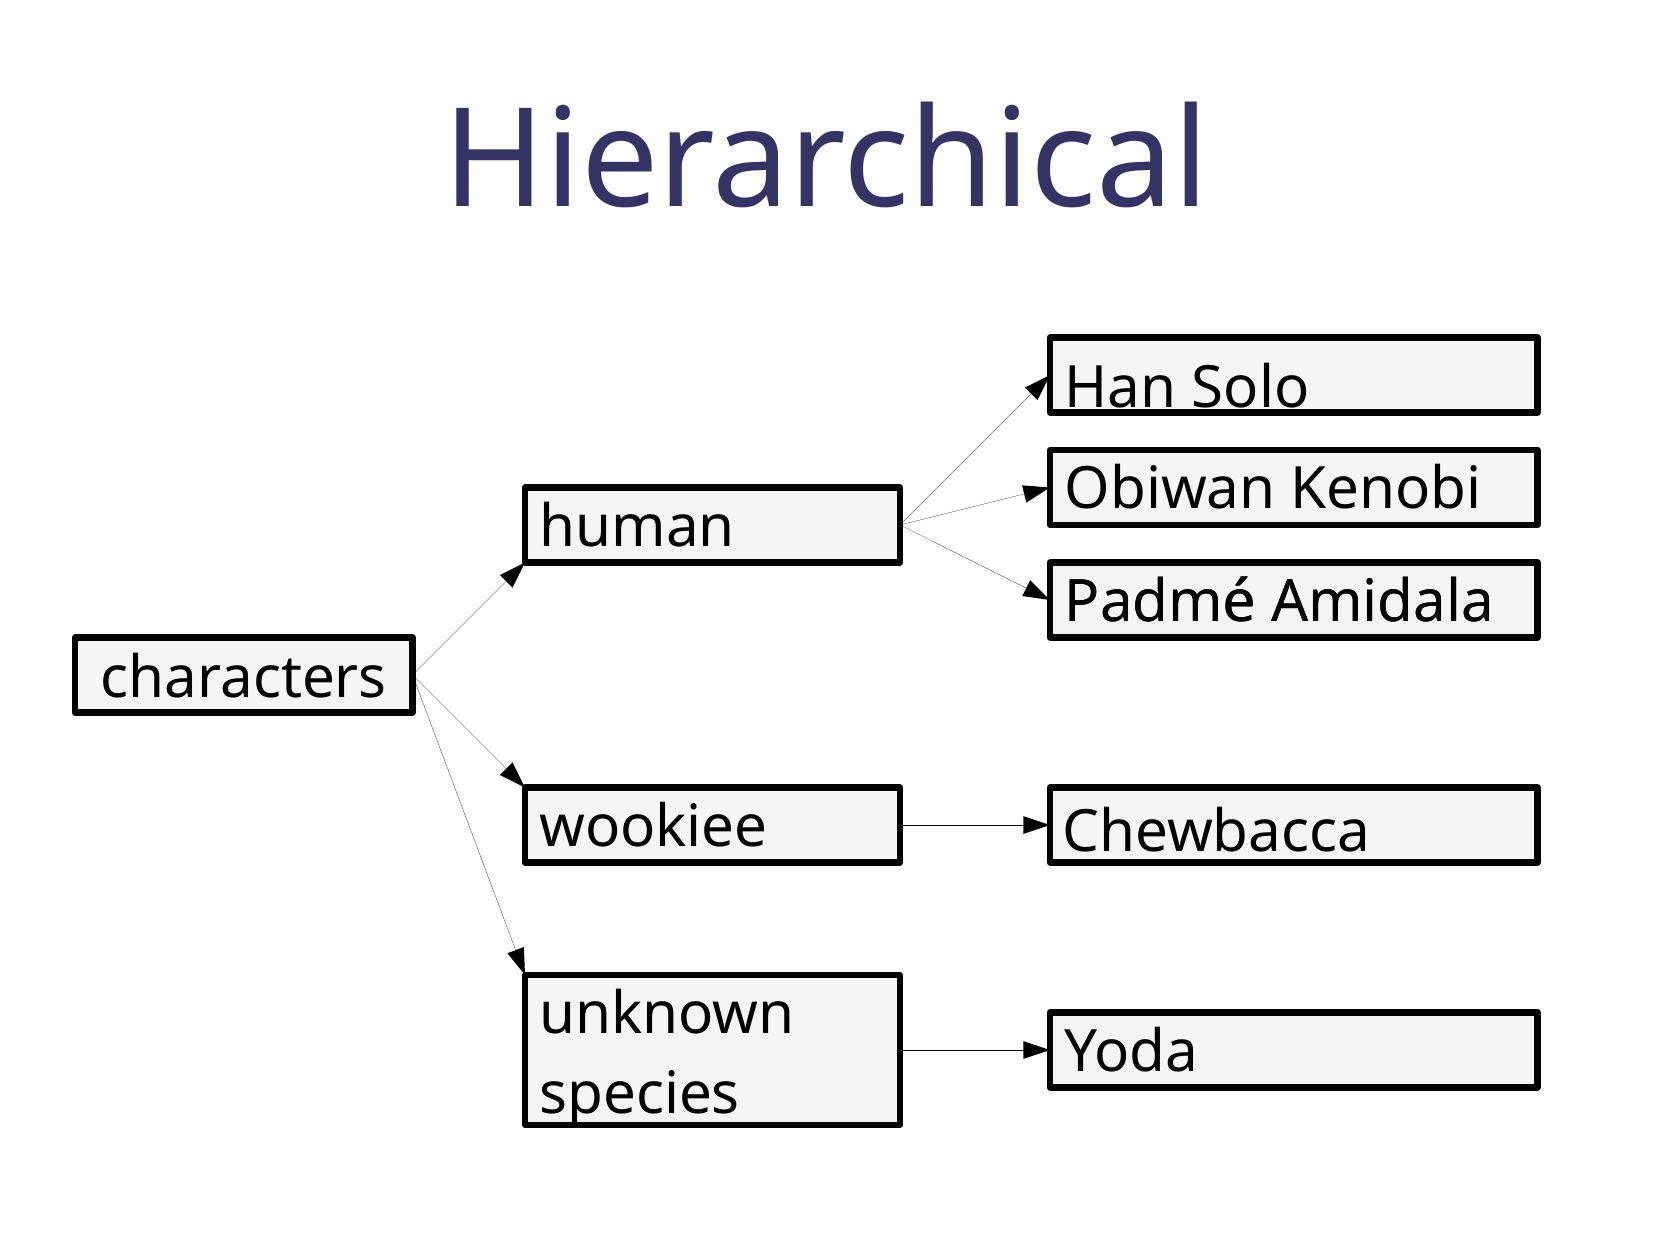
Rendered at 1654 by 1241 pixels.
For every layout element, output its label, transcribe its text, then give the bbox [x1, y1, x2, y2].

text_box [826, 787, 901, 863]
title Hierarchical [82, 56, 1571, 250]
text_box [525, 1121, 572, 1126]
text_box human [525, 476, 826, 563]
text_box Han Solo [1050, 337, 1538, 424]
text_box wookiee [525, 776, 826, 863]
text_box characters [75, 637, 413, 713]
text_box [577, 1121, 901, 1126]
text_box Padmé Amidala [1050, 551, 1538, 638]
text_box Yoda [1050, 1001, 1538, 1088]
text_box unknown species [525, 964, 938, 1121]
text_box [826, 487, 901, 563]
text_box Chewbacca [1047, 782, 1536, 898]
text_box Obiwan Kenobi [1050, 439, 1538, 526]
